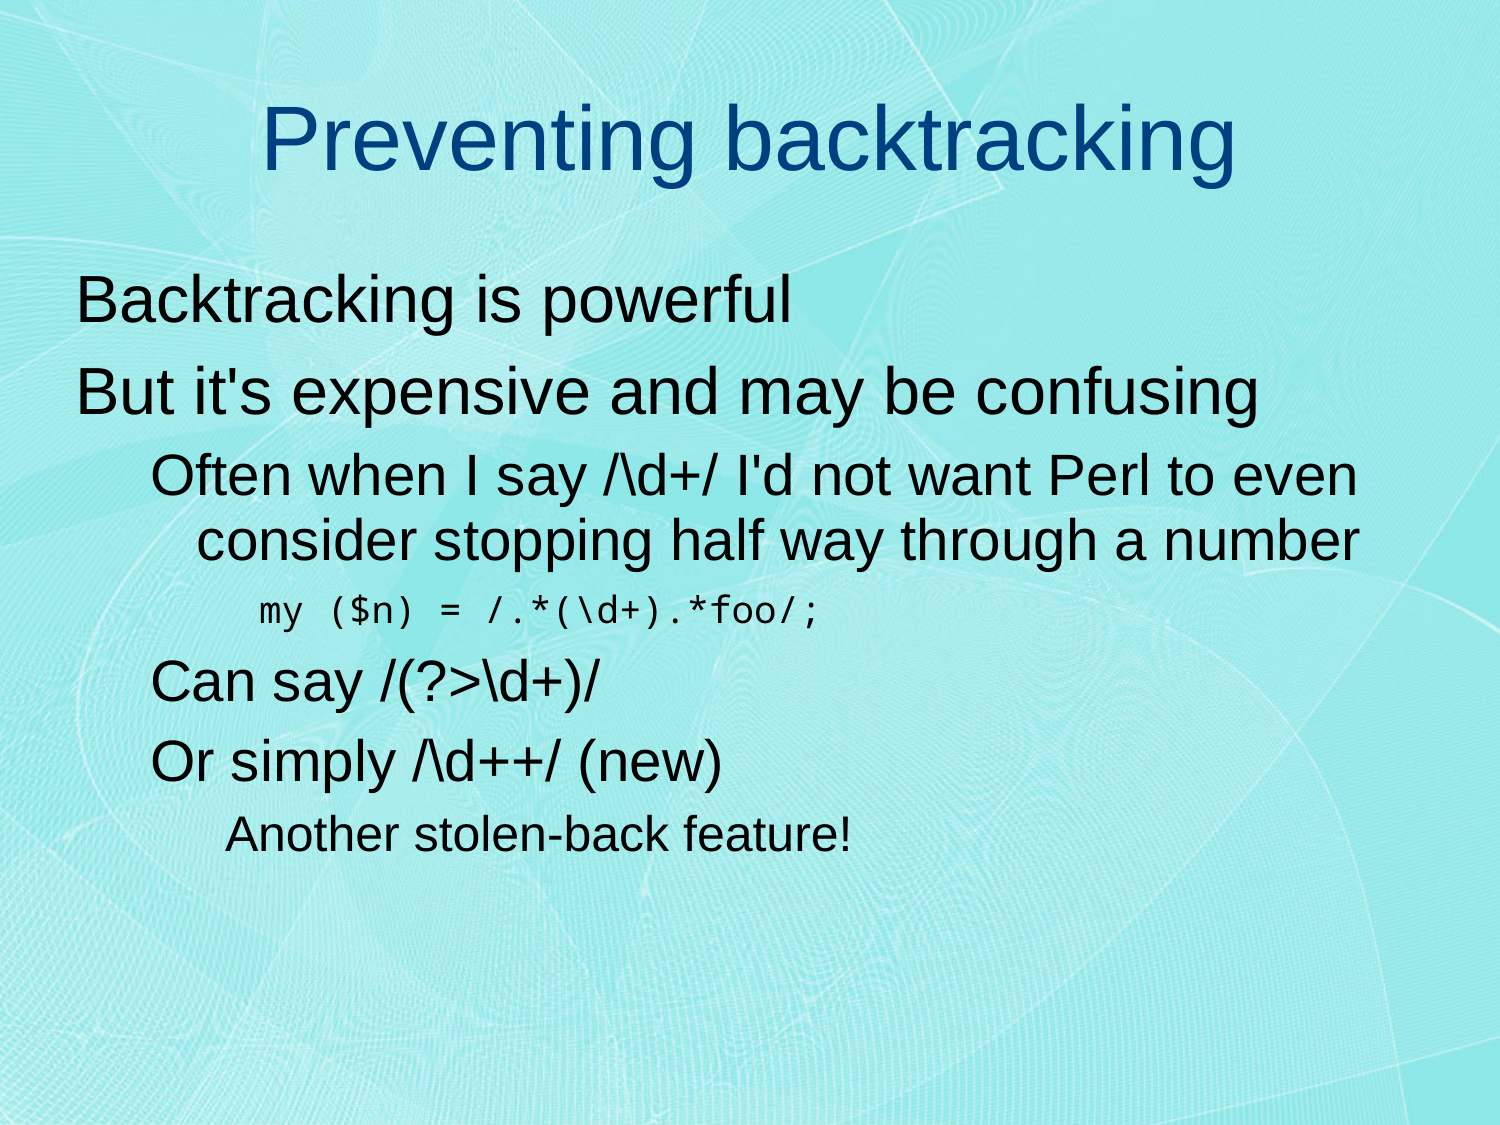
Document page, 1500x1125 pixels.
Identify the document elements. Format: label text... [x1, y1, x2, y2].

title Preventing backtracking [75, 52, 1426, 226]
list Backtracking is powerful But it's expensive and may be confusing Often when I say /\d+/ I'd not want Perl to even consider stopping half way through a number my ($n) = /.*(\d+).*foo/; Can say /(?>\d+)/ Or simply /\d++/ (new) Another stolen-back feature! [75, 262, 1426, 863]
picture [0, 0, 1500, 1125]
